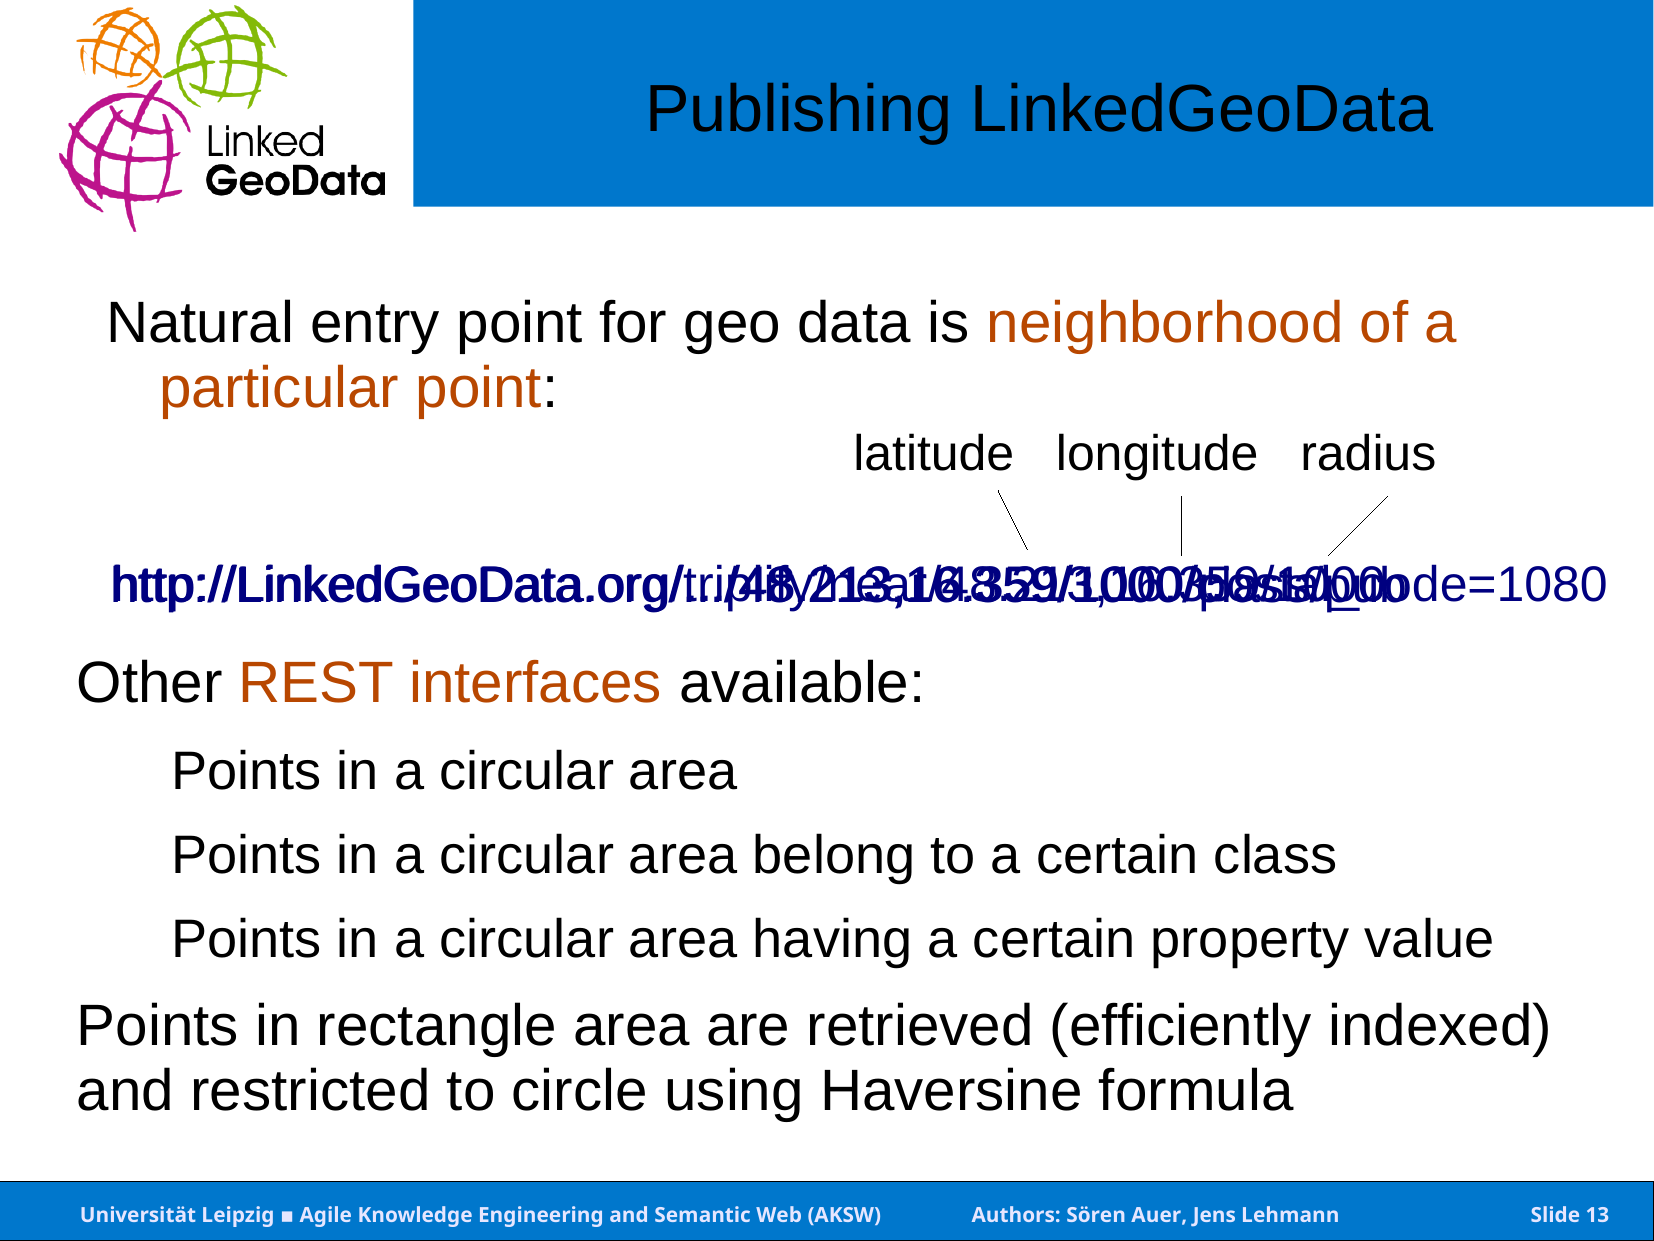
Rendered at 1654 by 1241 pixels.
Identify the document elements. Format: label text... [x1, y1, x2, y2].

picture [59, 5, 385, 232]
list Other REST interfaces available: Points in a circular area Points in a circular area belong to a certain class Points in a circular area having a certain property value Points in rectangle area are retrieved (efficiently indexed) and restricted to circle using Haversine formula [76, 649, 1565, 1241]
text_box http://LinkedGeoData.org/.../48.213,16.359/1000/postal_code=1080 [97, 549, 1625, 620]
title Publishing LinkedGeoData [442, 38, 1636, 178]
text_box latitude longitude radius [838, 417, 1452, 489]
list Natural entry point for geo data is neighborhood of a particular point: [88, 290, 1577, 621]
